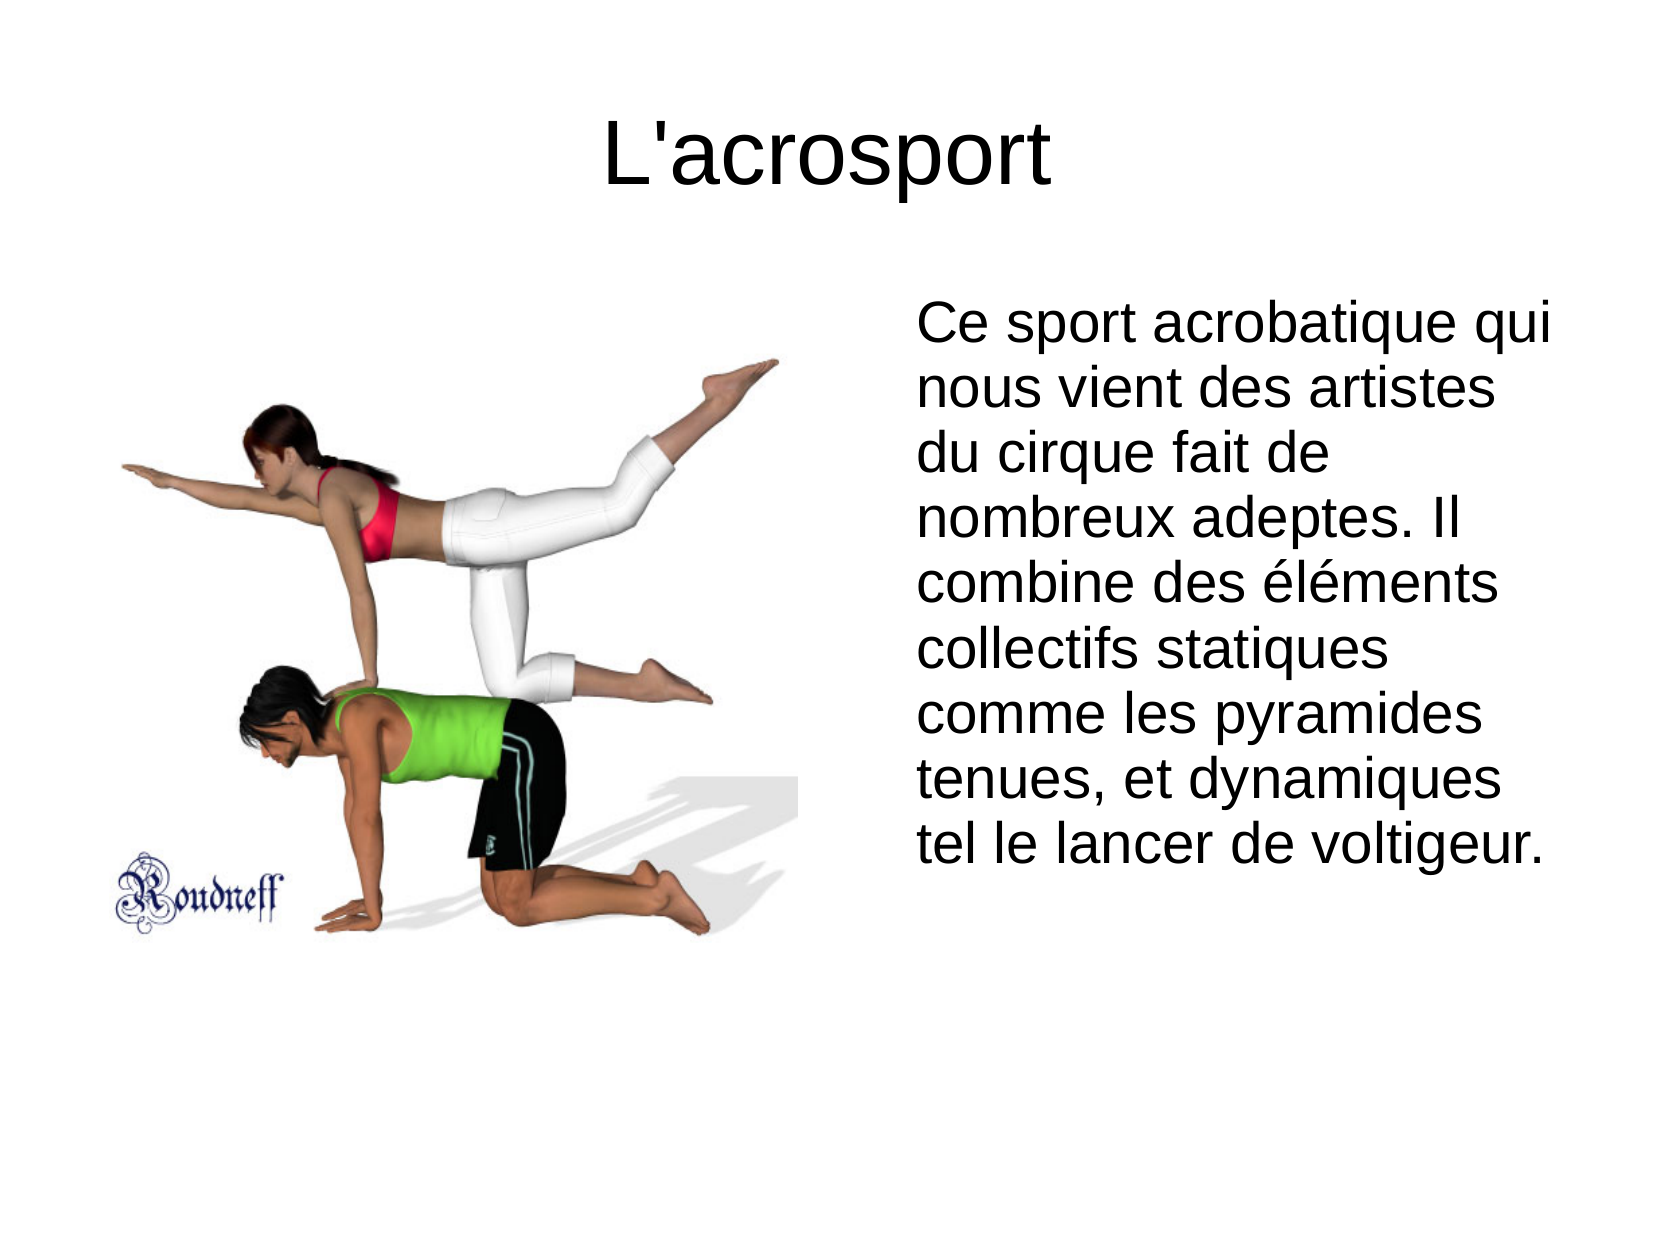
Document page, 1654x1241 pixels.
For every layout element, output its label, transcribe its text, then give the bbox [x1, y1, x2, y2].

title L'acrosport [82, 49, 1571, 257]
list Ce sport acrobatique qui nous vient des artistes du cirque fait de nombreux adeptes. Il combine des éléments collectifs statiques comme les pyramides tenues, et dynamiques tel le lancer de voltigeur. [845, 290, 1572, 1109]
chart [82, 290, 809, 1109]
picture [88, 295, 798, 996]
